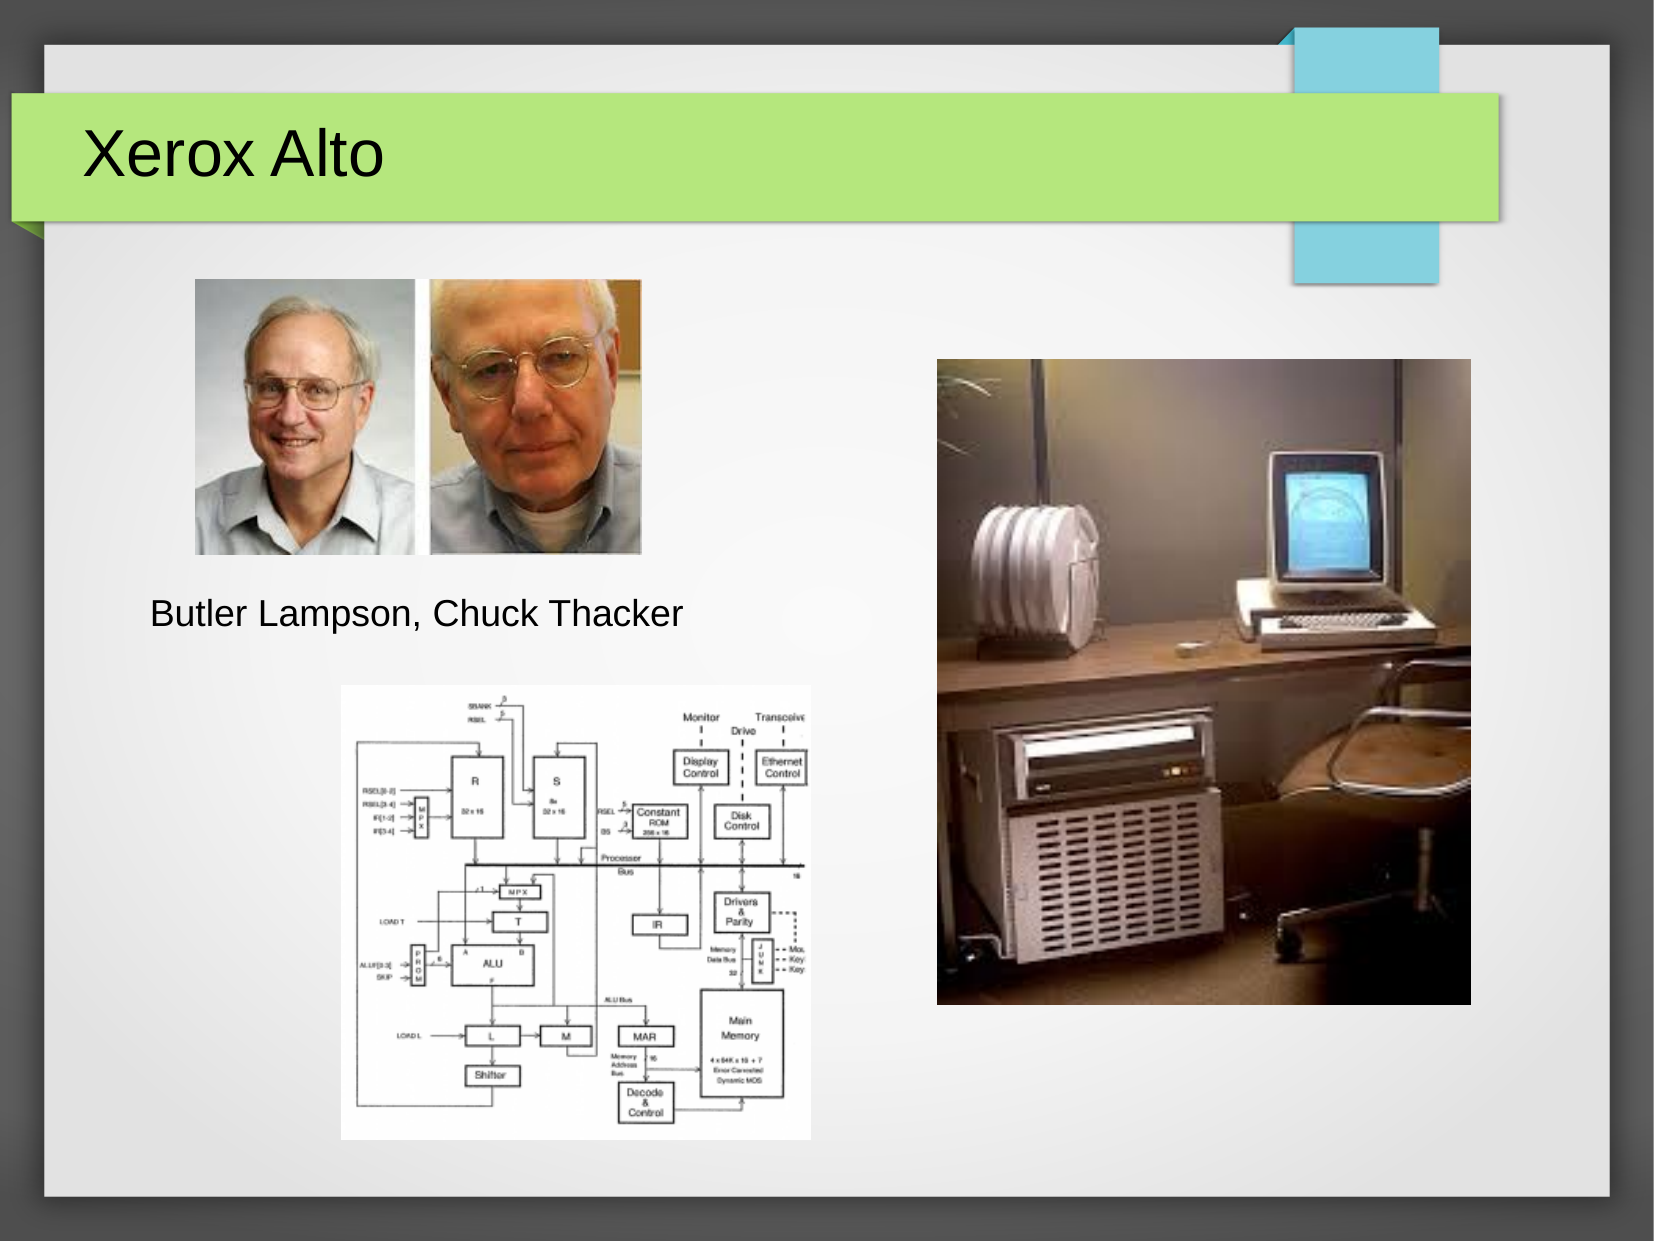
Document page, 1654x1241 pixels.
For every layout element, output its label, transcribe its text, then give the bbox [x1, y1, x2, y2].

picture [0, 0, 1654, 1241]
title Xerox Alto [82, 94, 1264, 213]
text_box Butler Lampson, Chuck Thacker [135, 585, 781, 642]
